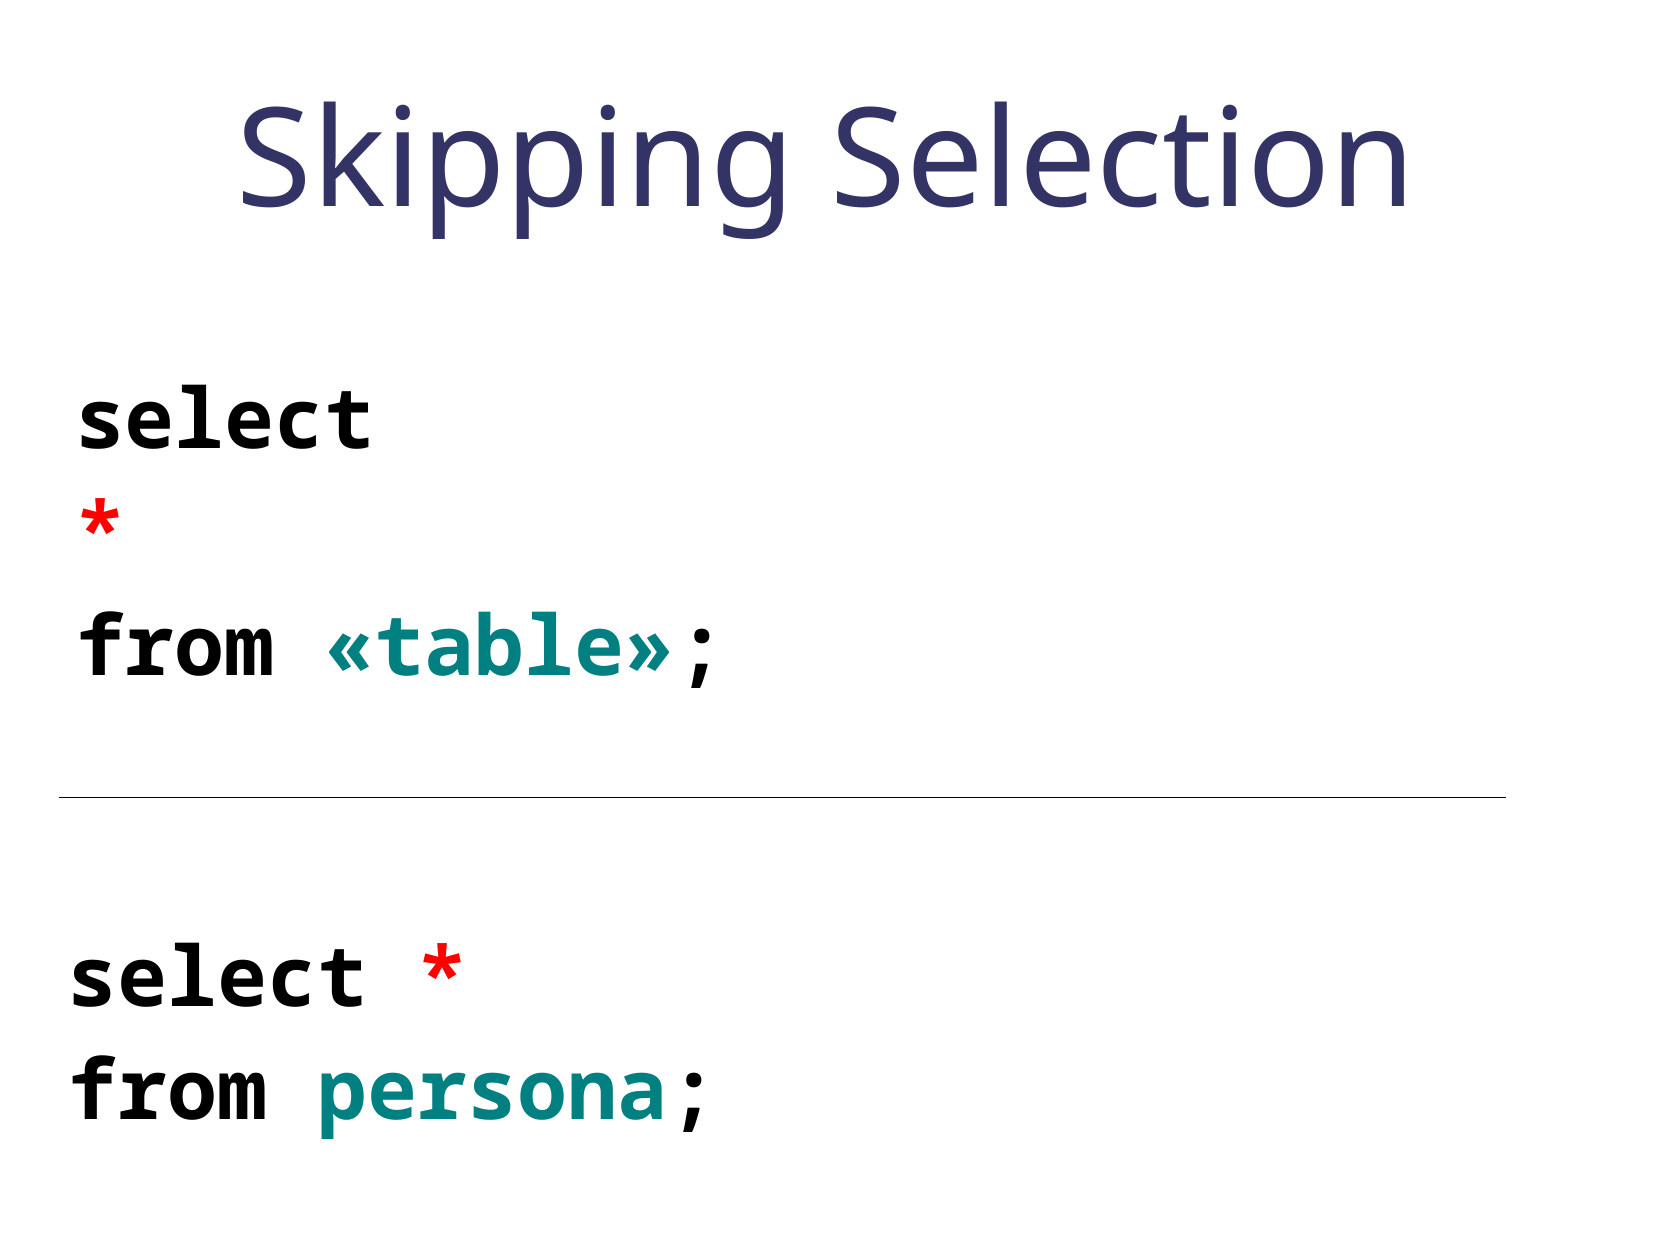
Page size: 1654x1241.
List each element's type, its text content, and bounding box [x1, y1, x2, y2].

title Skipping Selection [82, 56, 1571, 250]
subtitle select * from «table»; [75, 385, 1560, 674]
text_box select * from persona; [67, 934, 1477, 1127]
